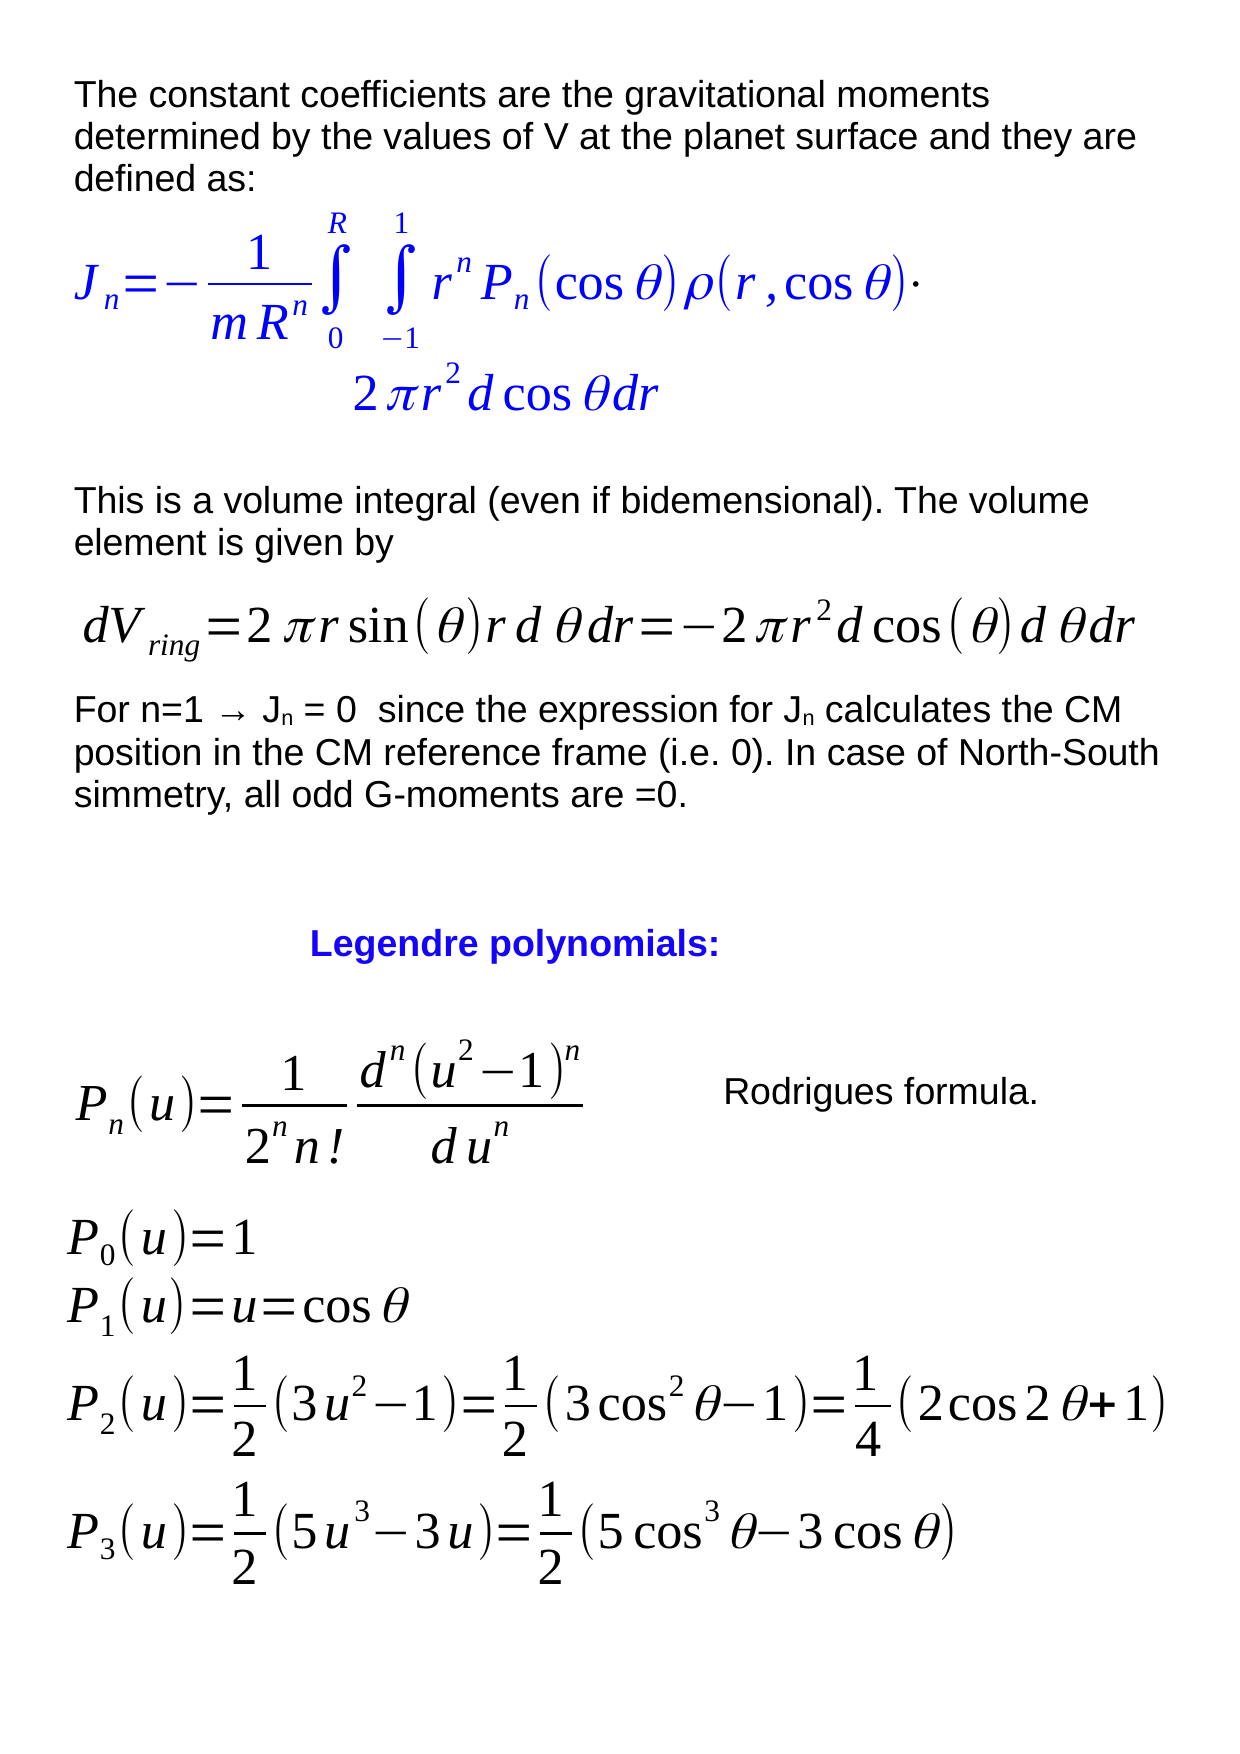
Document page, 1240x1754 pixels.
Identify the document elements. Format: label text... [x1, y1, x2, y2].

text_box This is a volume integral (even if bidemensional). The volume element is given by For n=1 → Jn = 0 since the expression for Jn calculates the CM position in the CM reference frame (i.e. 0). In case of North-South simmetry, all odd G-moments are =0. [59, 471, 1211, 877]
text_box Rodrigues formula. [708, 1062, 1093, 1205]
chart [59, 1033, 599, 1176]
chart [69, 590, 1152, 664]
chart [60, 207, 945, 422]
text_box The constant coefficients are the gravitational moments determined by the values of V at the planet surface and they are defined as: [59, 65, 1181, 207]
text_box Legendre polynomials: [295, 915, 1240, 973]
chart [50, 1205, 1181, 1595]
